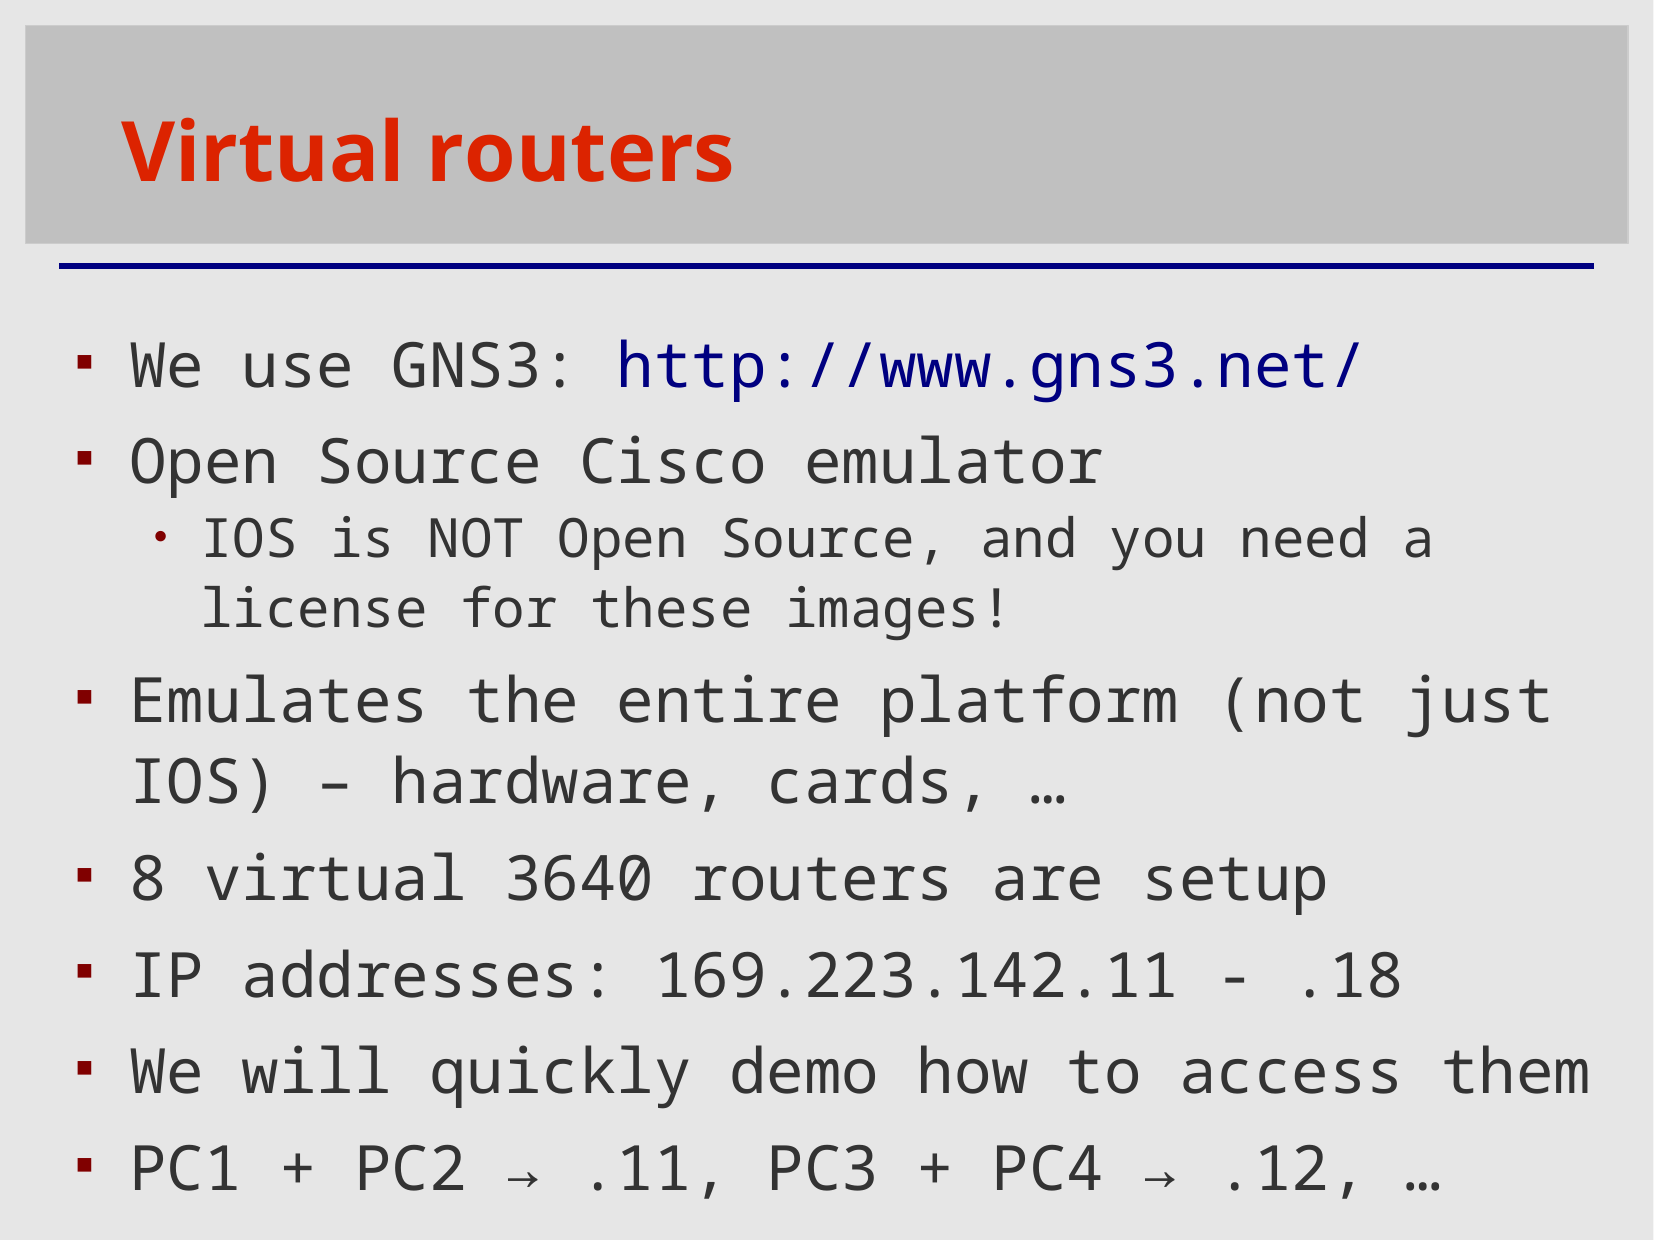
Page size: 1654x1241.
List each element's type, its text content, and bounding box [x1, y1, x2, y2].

title Virtual routers [121, 46, 1534, 253]
list We use GNS3: http://www.gns3.net/ Open Source Cisco emulator IOS is NOT Open Source, and you need a license for these images! Emulates the entire platform (not just IOS) – hardware, cards, … 8 virtual 3640 routers are setup IP addresses: 169.223.142.11 - .18 We will quickly demo how to access them PC1 + PC2 → .11, PC3 + PC4 → .12, … [59, 322, 1594, 1173]
